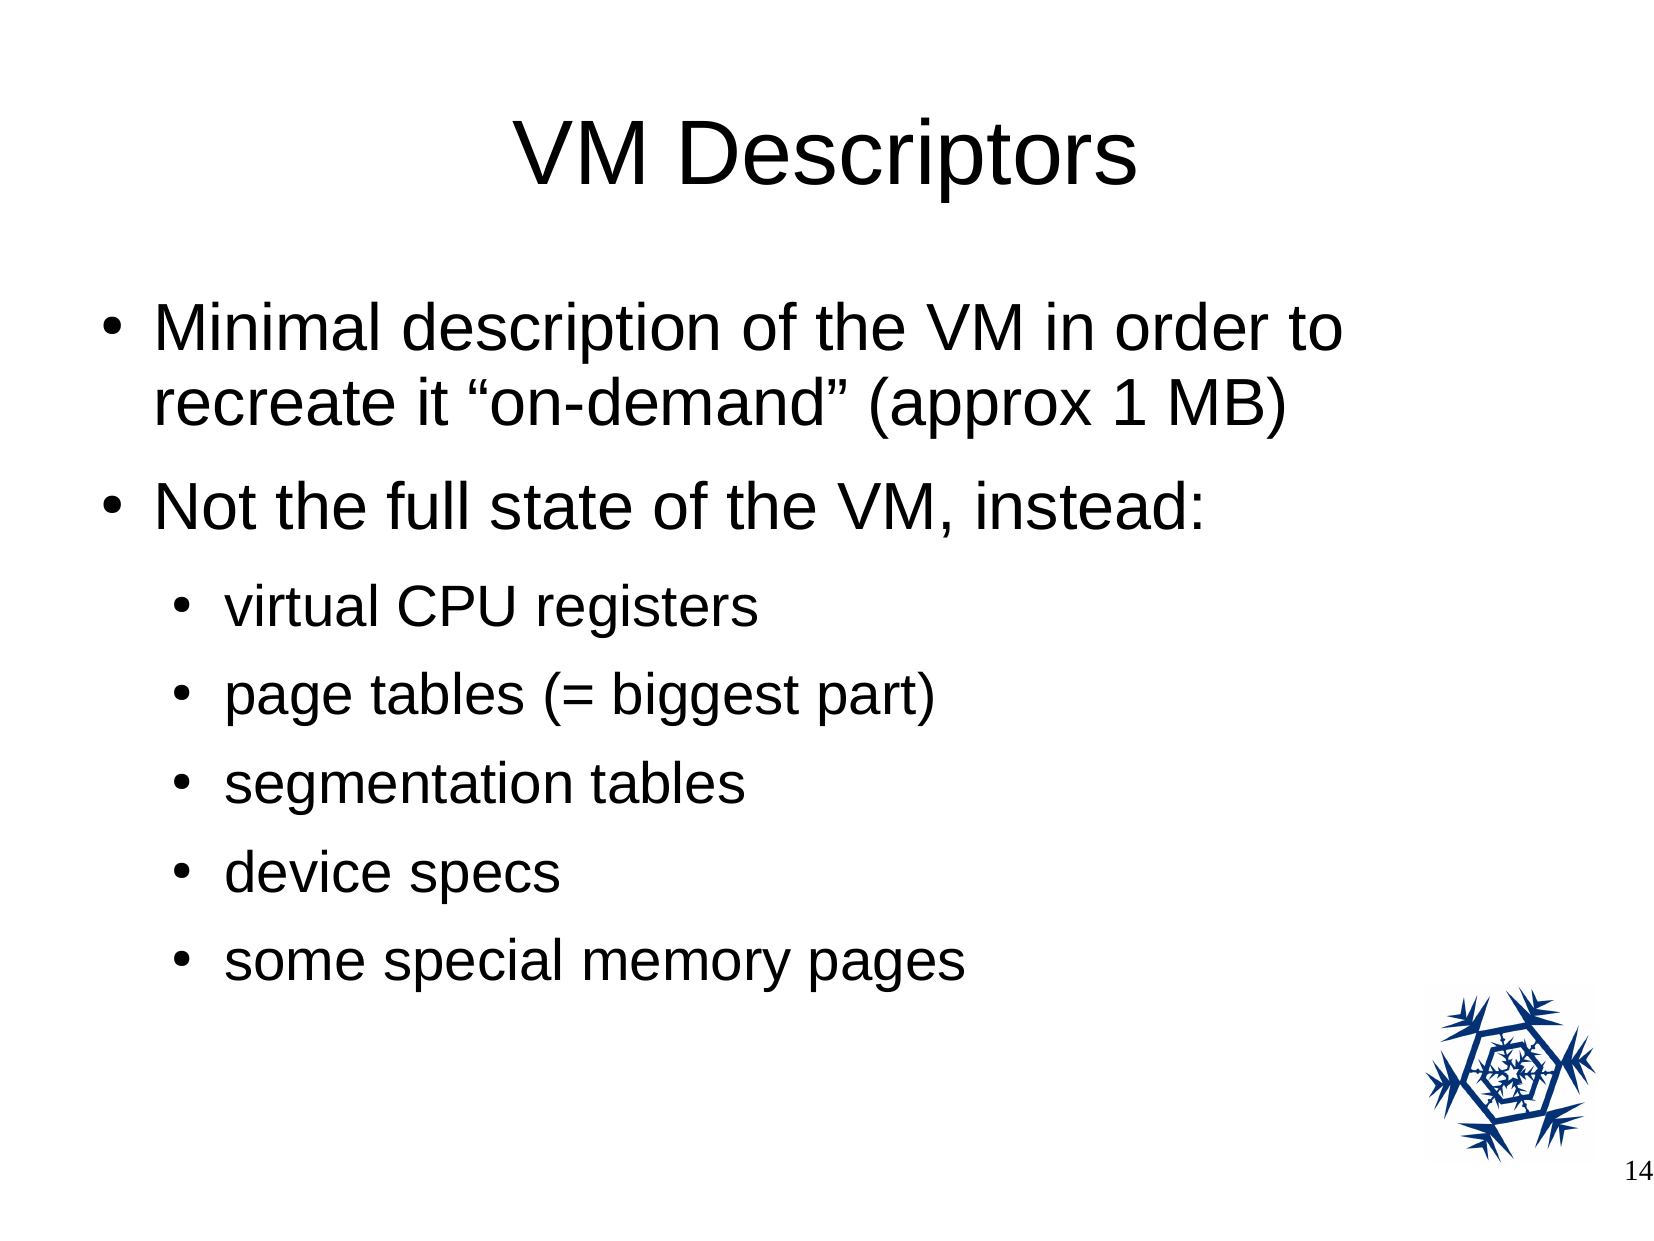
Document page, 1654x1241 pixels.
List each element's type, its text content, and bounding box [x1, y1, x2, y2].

title VM Descriptors [82, 49, 1571, 257]
picture [1425, 986, 1596, 1163]
list Minimal description of the VM in order to recreate it “on-demand” (approx 1 MB) Not the full state of the VM, instead: virtual CPU registers page tables (= biggest part) segmentation tables device specs some special memory pages [82, 290, 1571, 1109]
